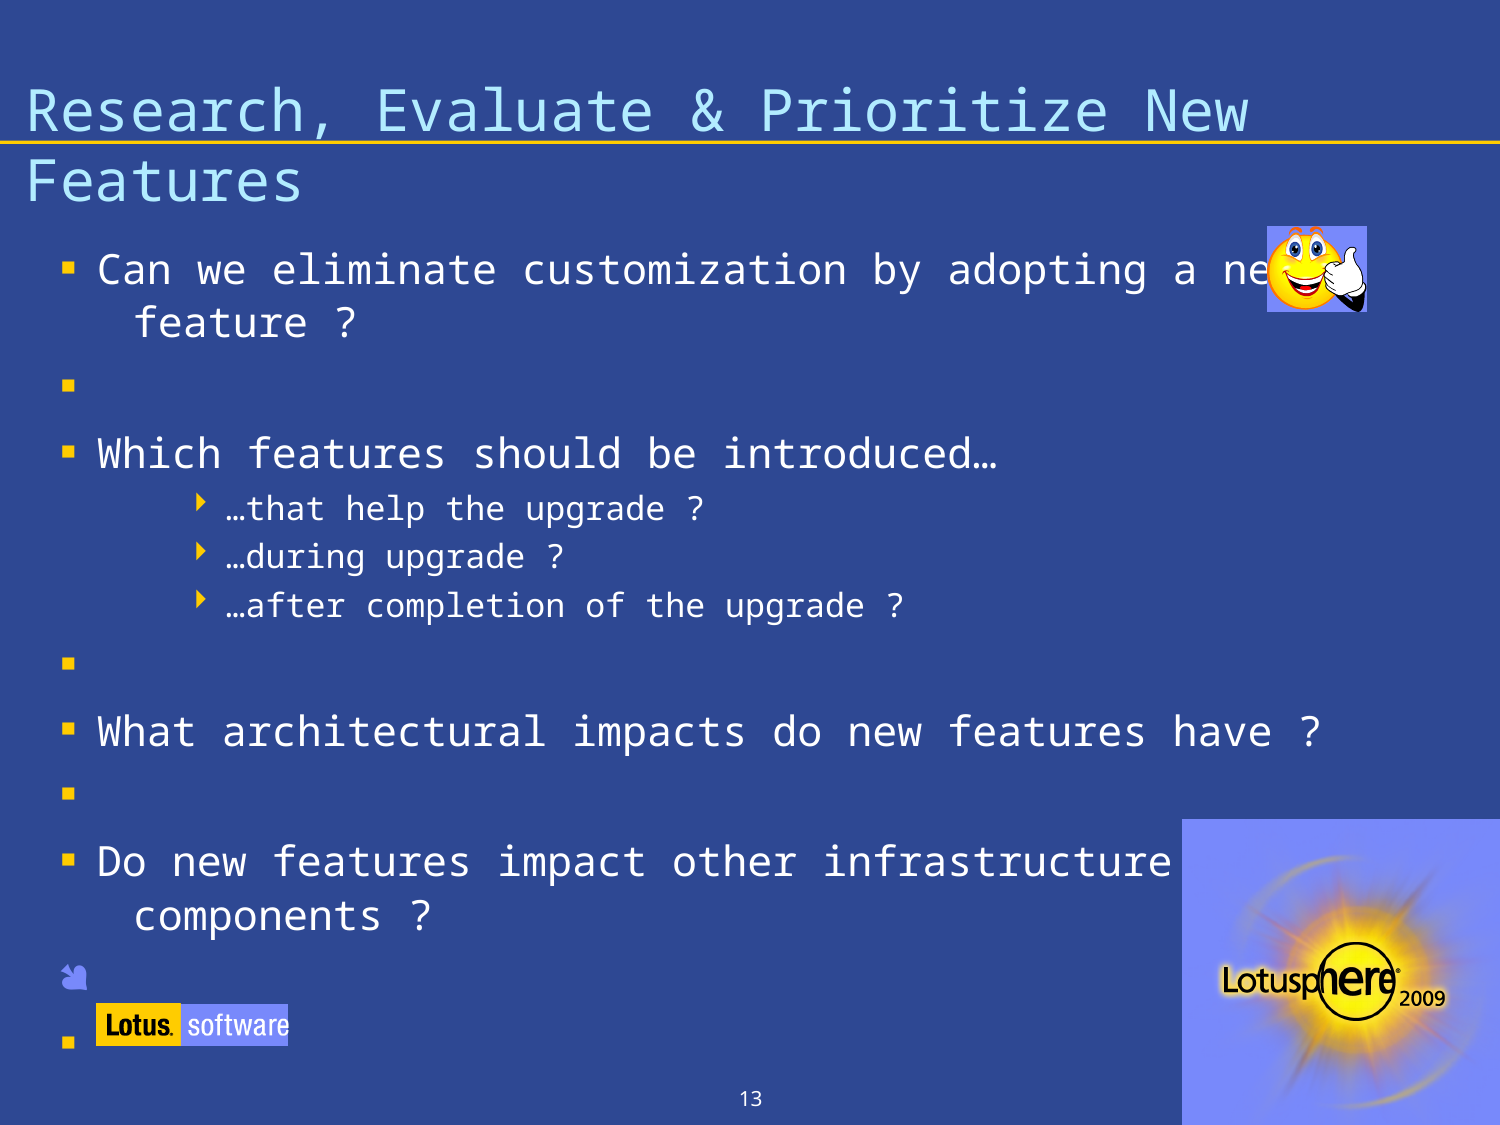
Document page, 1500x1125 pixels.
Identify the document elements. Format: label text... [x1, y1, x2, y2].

picture [1181, 818, 1500, 1125]
title Research, Evaluate & Prioritize New Features [25, 74, 1476, 165]
picture [1266, 226, 1367, 313]
list Can we eliminate customization by adopting a new feature ? Which features should be introduced… …that help the upgrade ? …during upgrade ? …after completion of the upgrade ? What architectural impacts do new features have ? Do new features impact other infrastructure components ? [57, 234, 1334, 1052]
